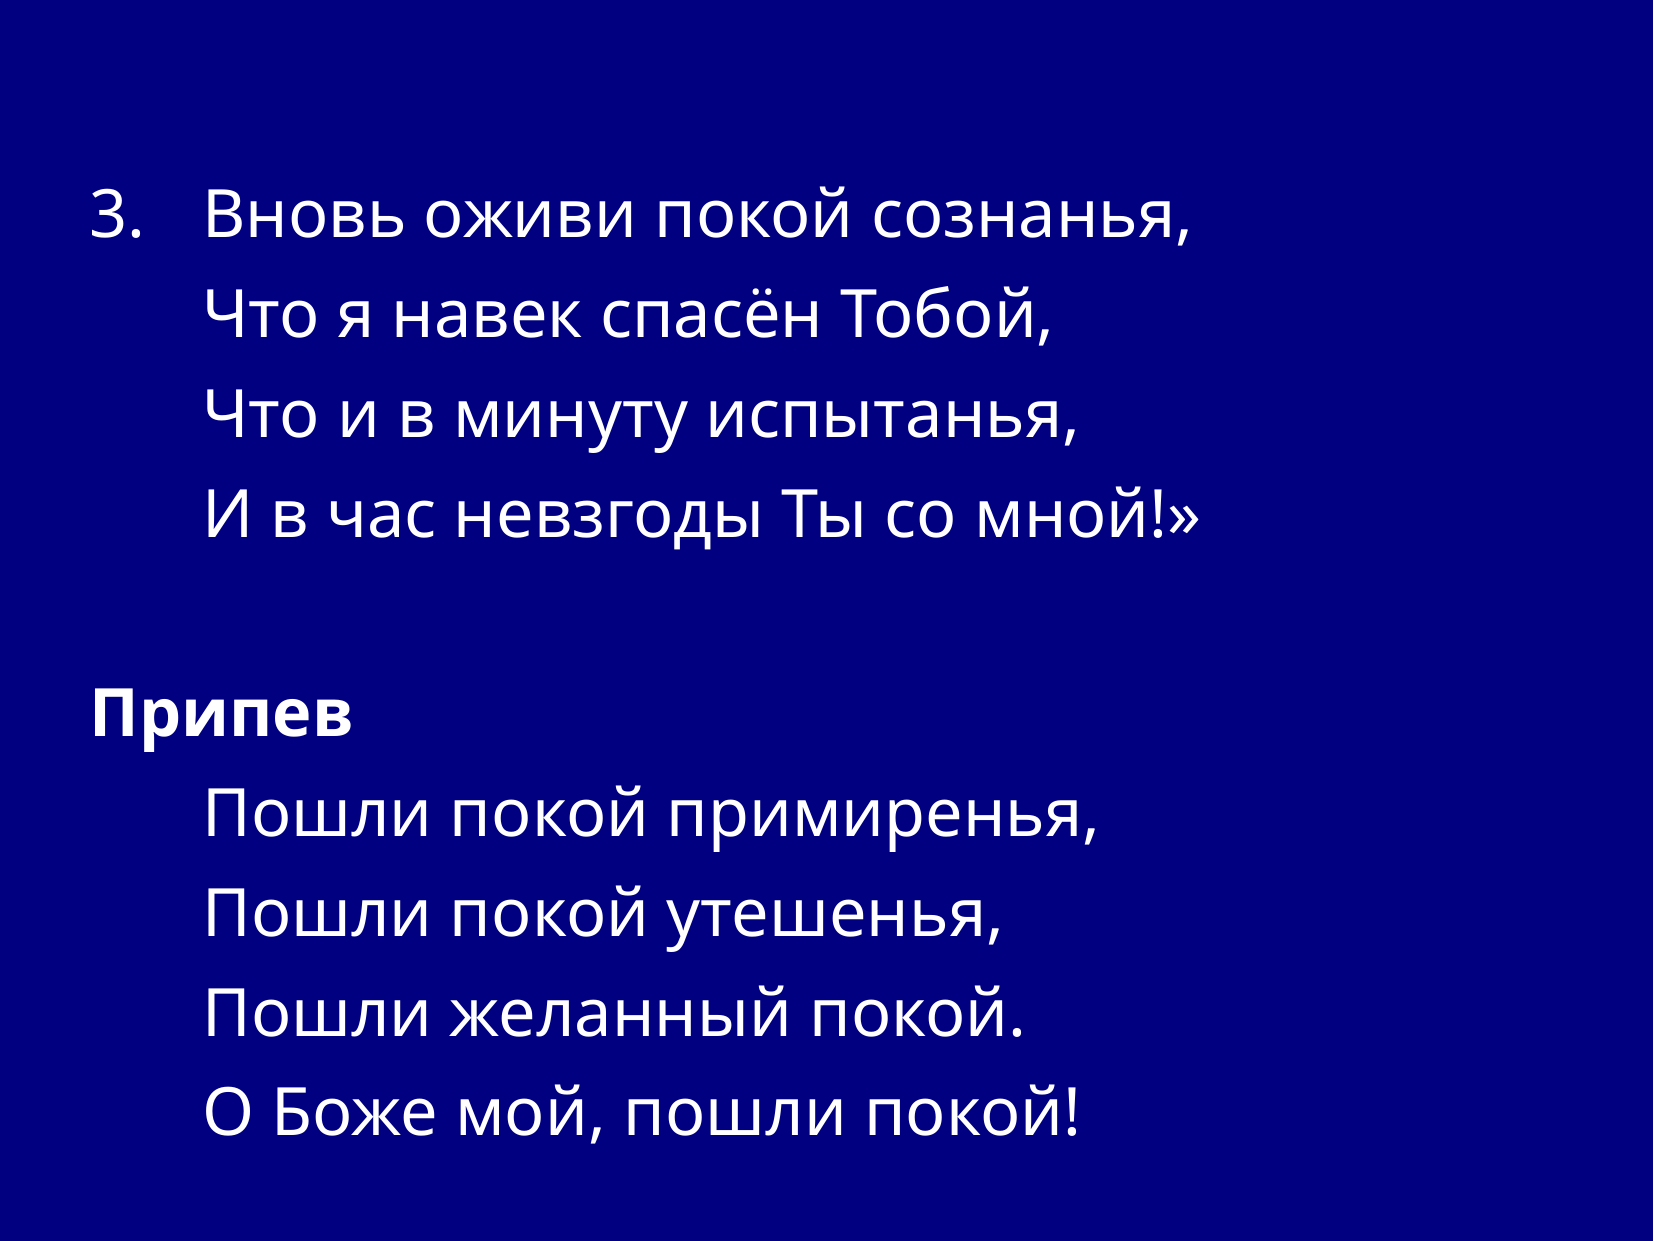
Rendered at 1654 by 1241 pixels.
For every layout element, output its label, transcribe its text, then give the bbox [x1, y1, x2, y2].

text_box 3. Вновь оживи покой сознанья, Что я навек спасён Тобой, Что и в минуту испытанья, И в час невзгоды Ты со мной!» Припев Пошли покой примиренья, Пошли покой утешенья, Пошли желанный покой. О Боже мой, пошли покой! [75, 150, 1576, 1163]
